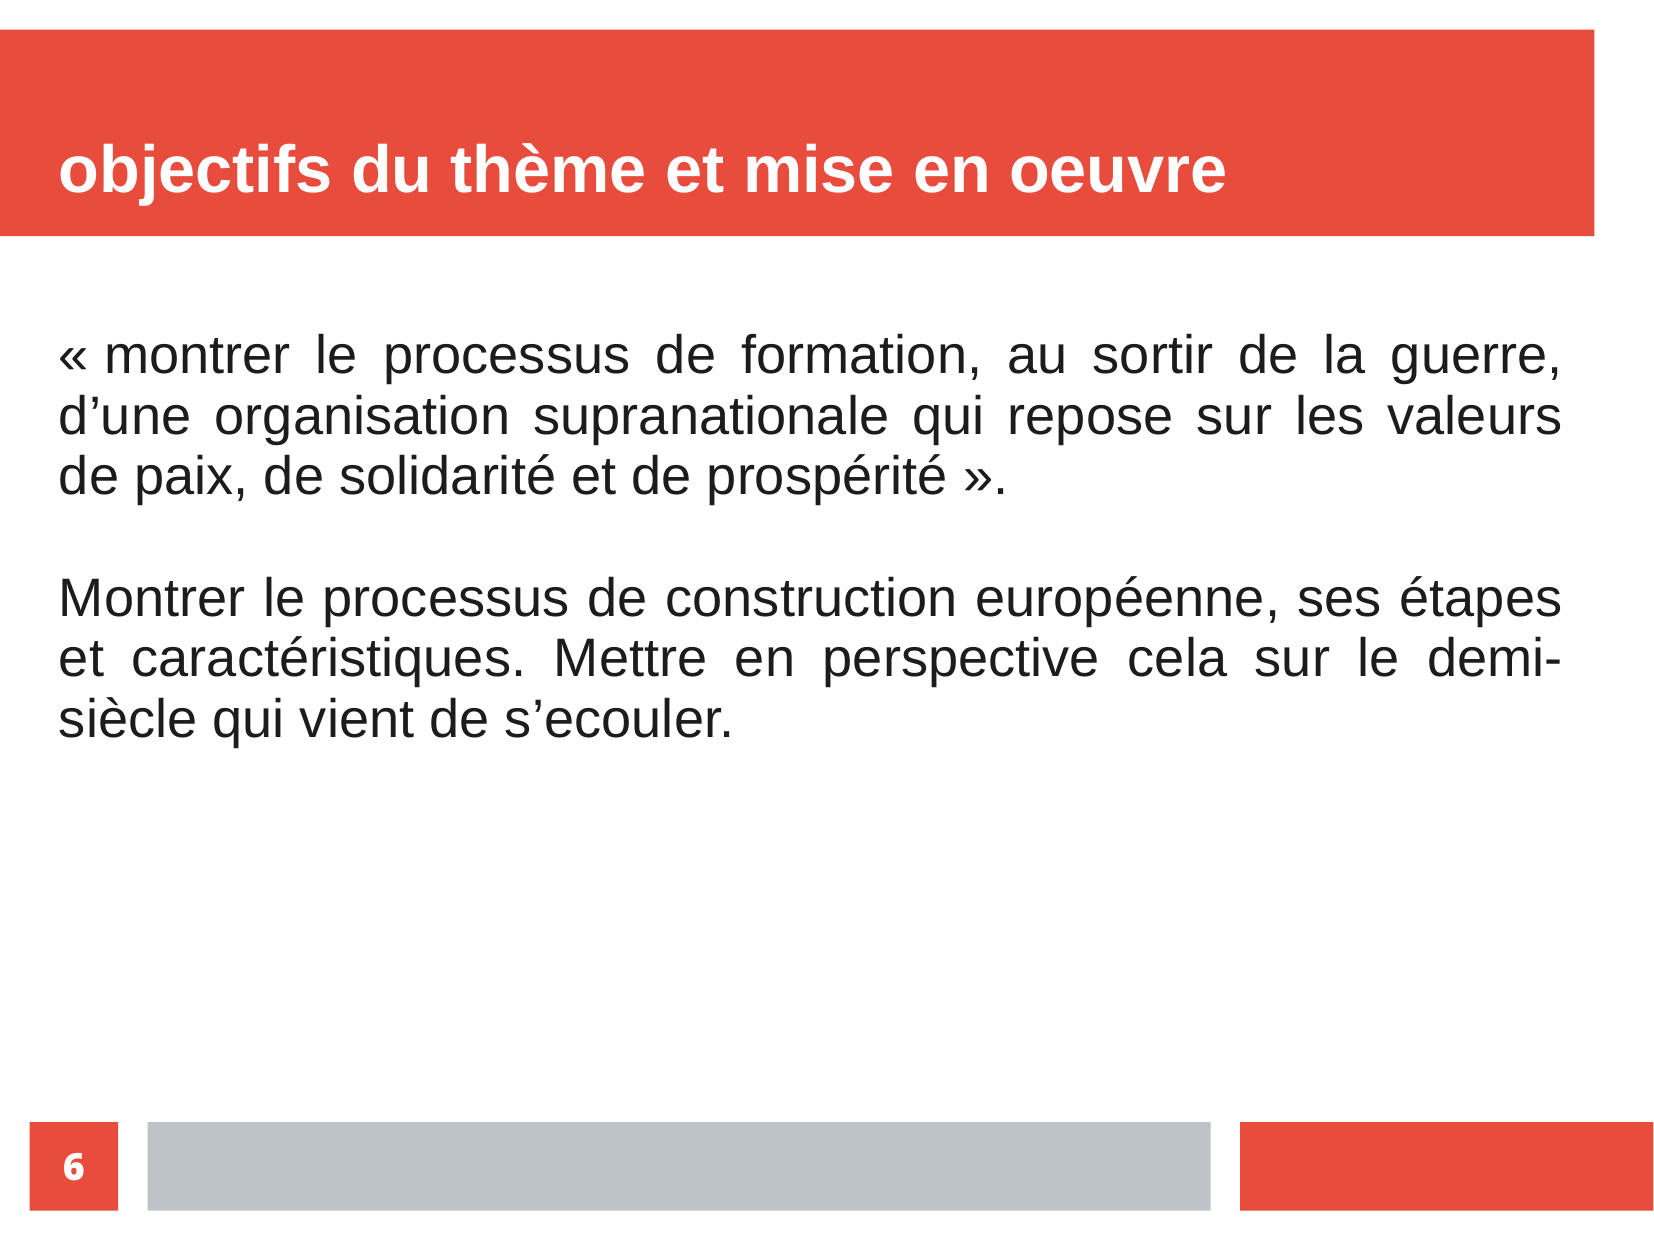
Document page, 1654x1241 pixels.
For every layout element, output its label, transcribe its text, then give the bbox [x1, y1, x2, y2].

title objectifs du thème et mise en oeuvre [59, 59, 1595, 207]
subtitle « montrer le processus de formation, au sortir de la guerre, d’une organisation supranationale qui repose sur les valeurs de paix, de solidarité et de prospérité ». Montrer le processus de construction européenne, ses étapes et caractéristiques. Mettre en perspective cela sur le demi-siècle qui vient de s’ecouler. [59, 324, 1565, 1093]
